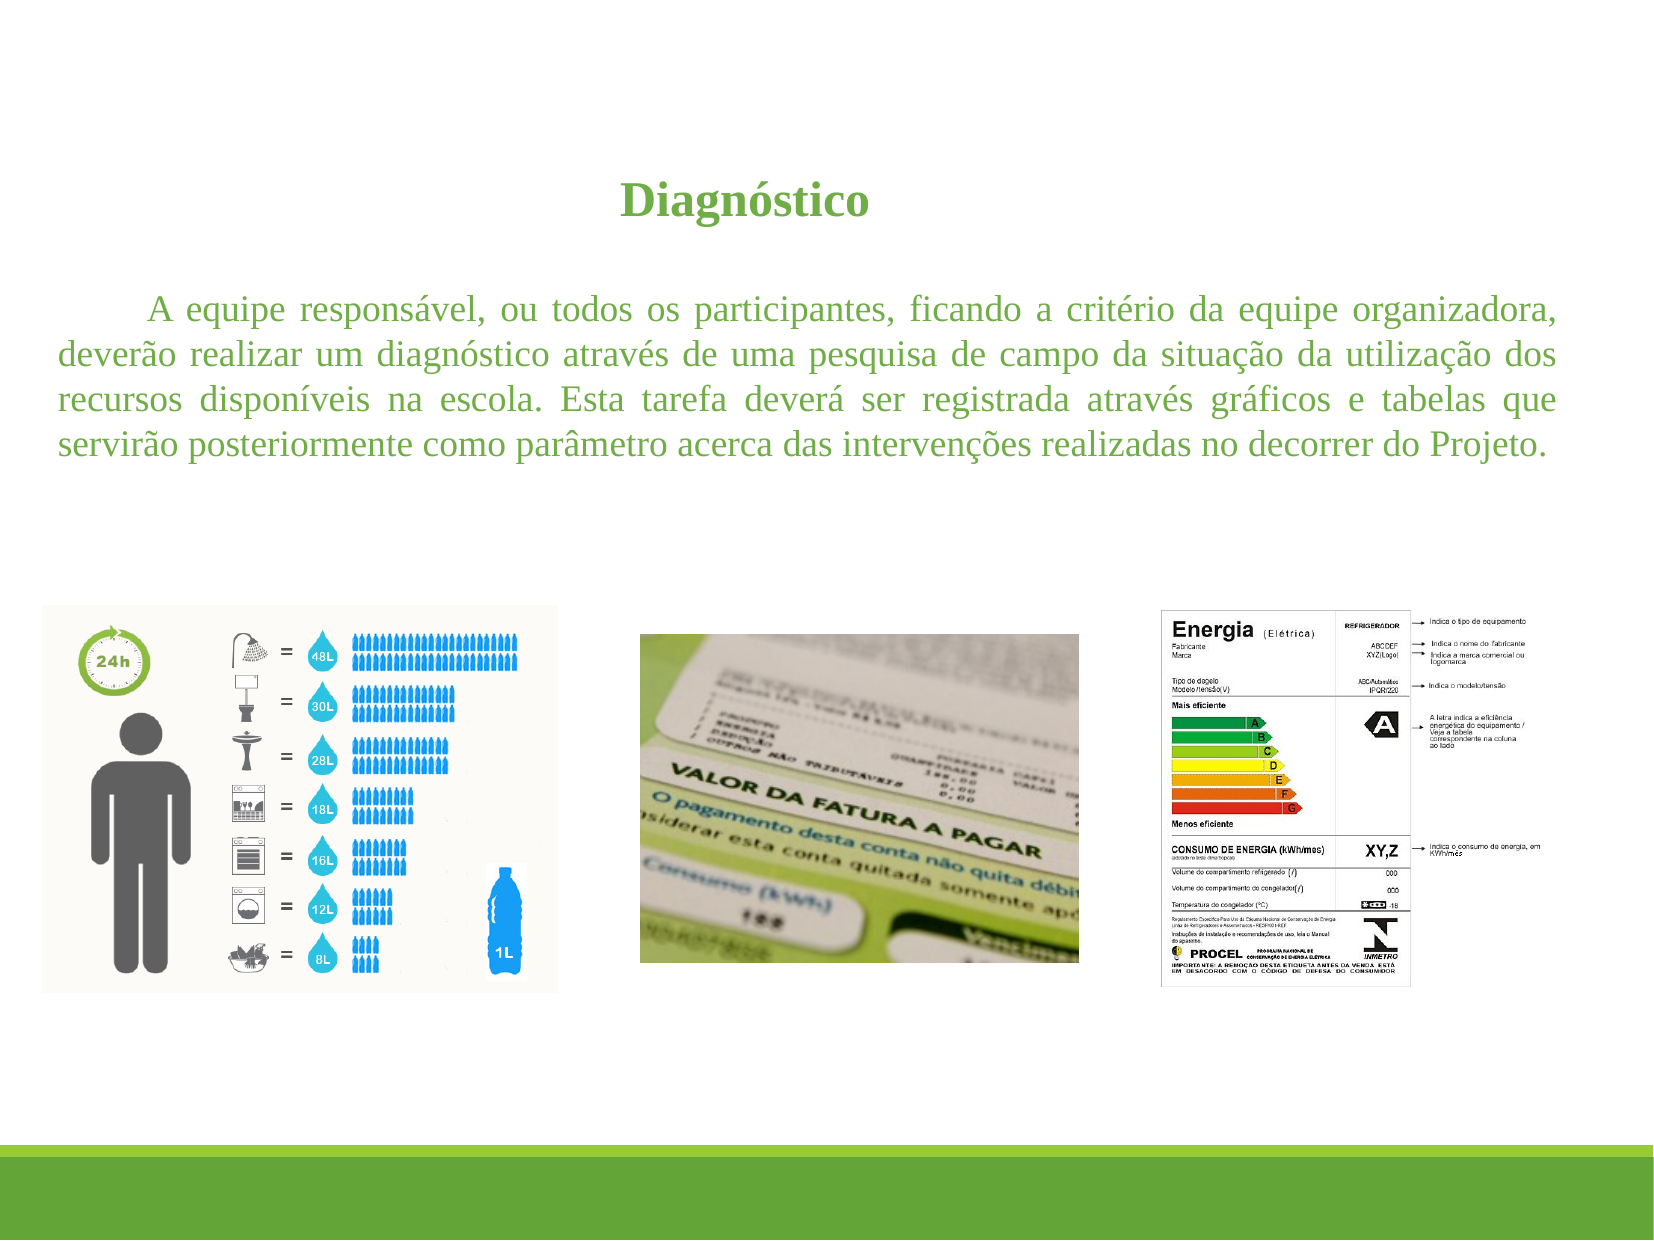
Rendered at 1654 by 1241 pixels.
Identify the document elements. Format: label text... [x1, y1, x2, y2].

picture [1161, 610, 1543, 988]
text_box Diagnóstico A equipe responsável, ou todos os participantes, ficando a critério da equipe organizadora, deverão realizar um diagnóstico através de uma pesquisa de campo da situação da utilização dos recursos disponíveis na escola. Esta tarefa deverá ser registrada através gráficos e tabelas que servirão posteriormente como parâmetro acerca das intervenções realizadas no decorrer do Projeto. [43, 159, 1591, 472]
picture [640, 634, 1079, 964]
picture [42, 605, 558, 993]
